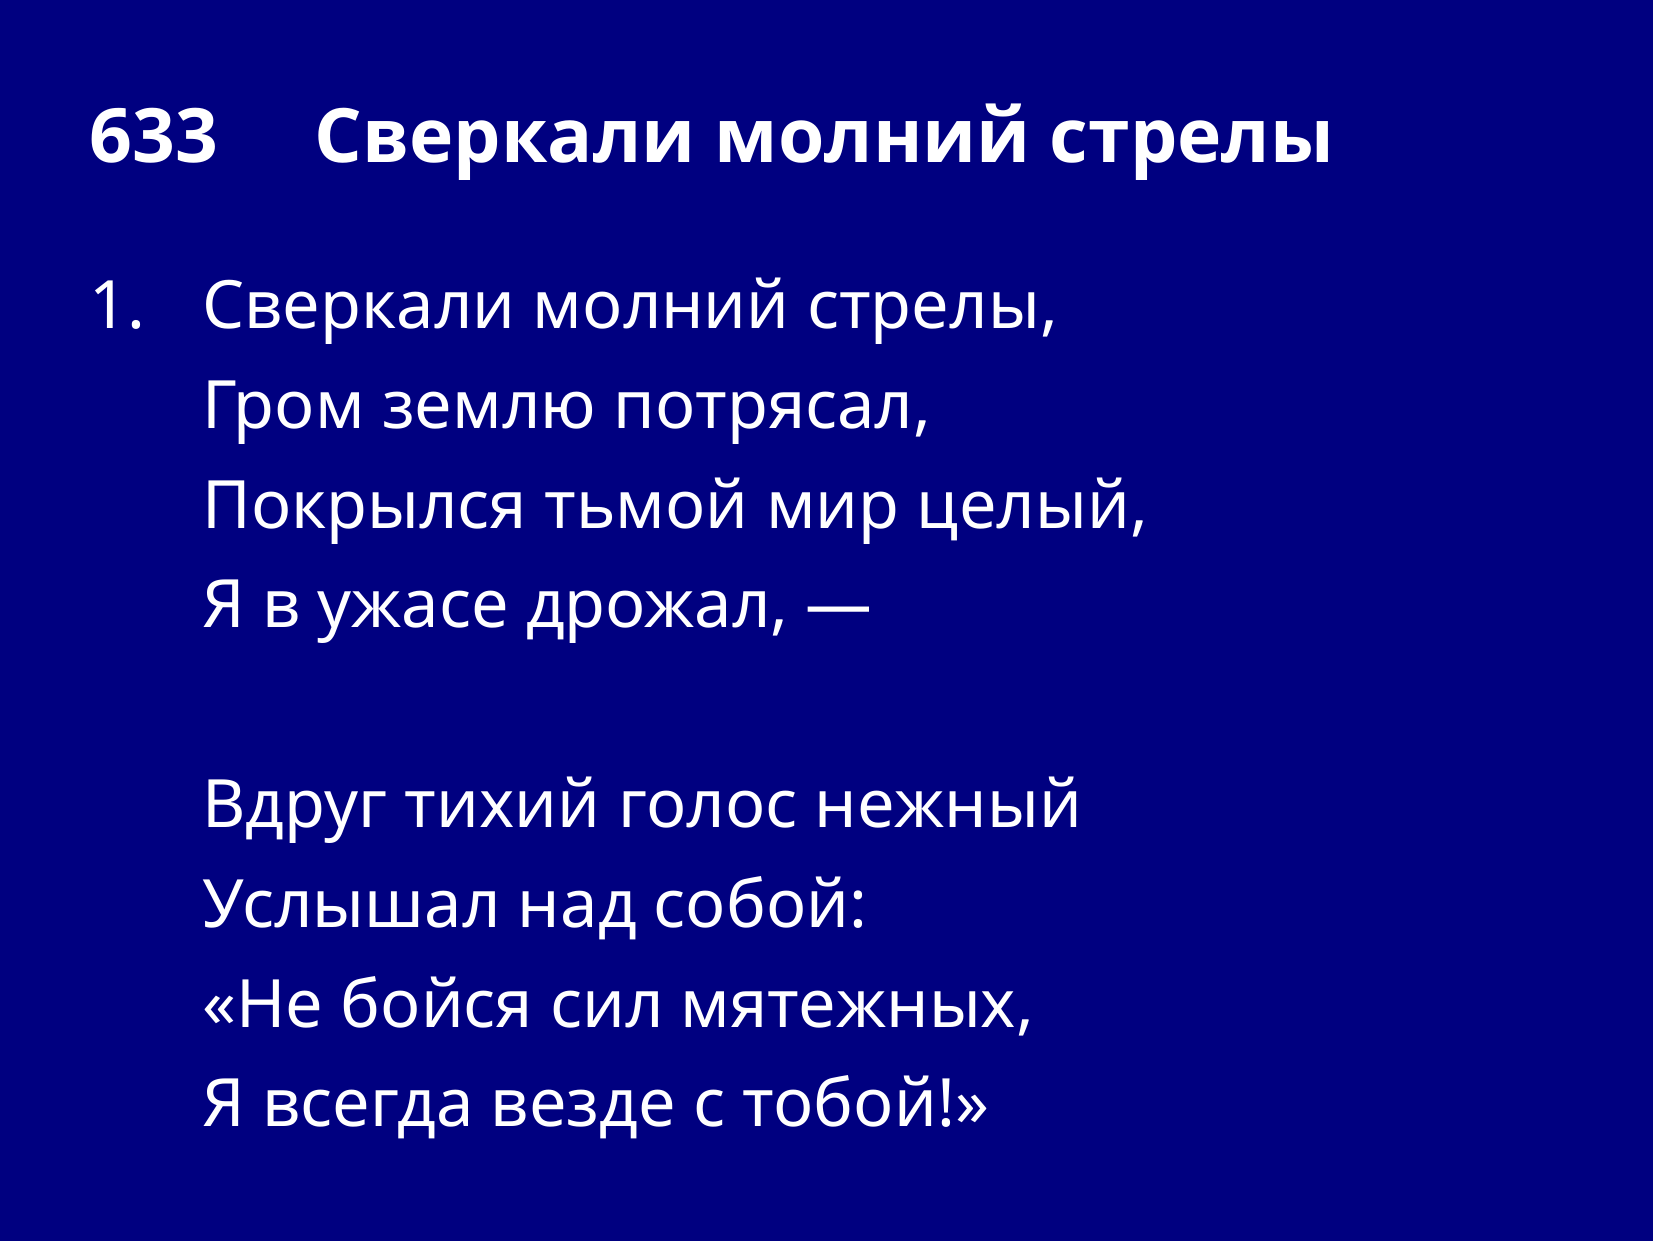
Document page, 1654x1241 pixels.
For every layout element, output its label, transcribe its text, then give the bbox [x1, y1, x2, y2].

text_box 1. Сверкали молний стрелы, Гром землю потрясал, Покрылся тьмой мир целый, Я в ужасе дрожал, — Вдруг тихий голос нежный Услышал над собой: «Не бойся сил мятежных, Я всегда везде с тобой!» [75, 188, 1576, 1163]
text_box 633 Сверкали молний стрелы [75, 75, 1576, 188]
